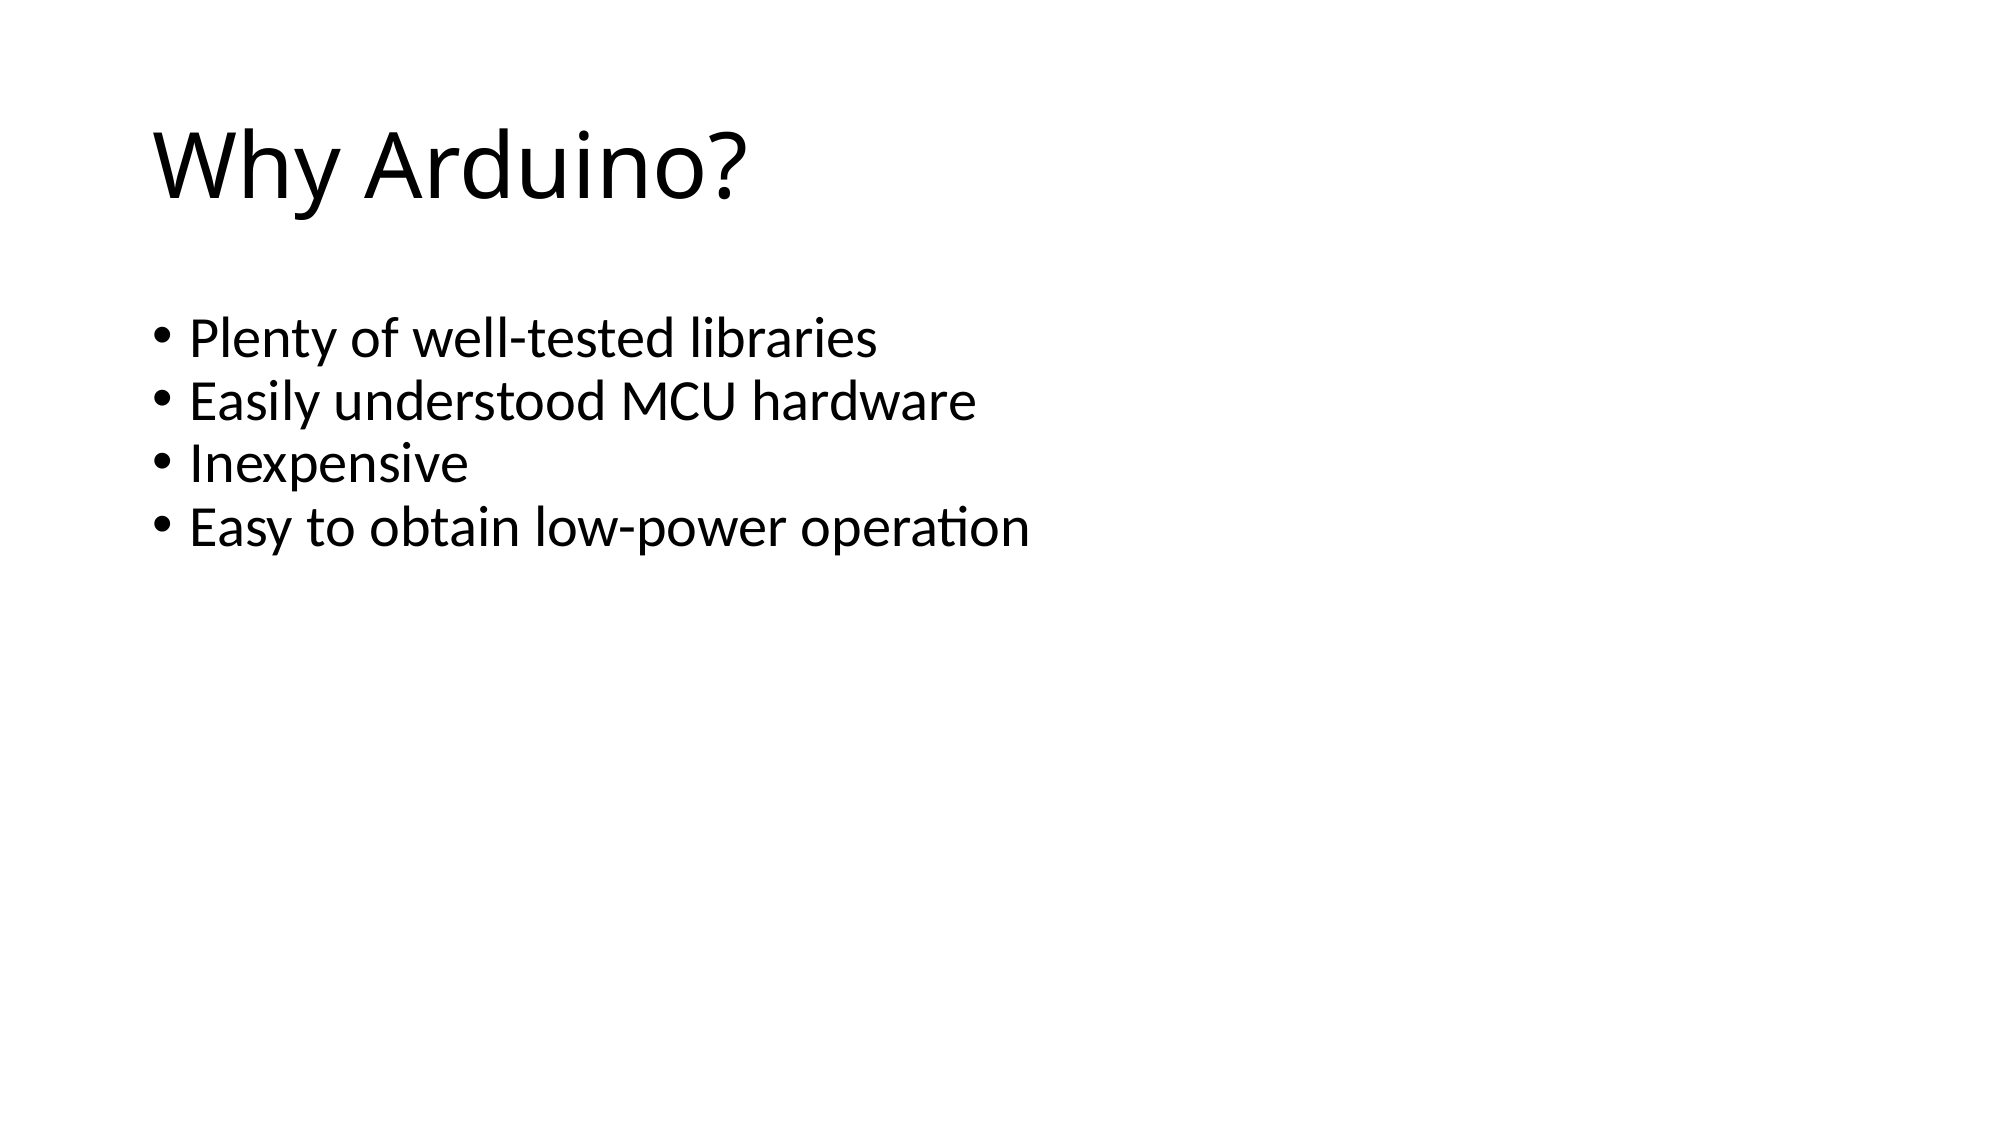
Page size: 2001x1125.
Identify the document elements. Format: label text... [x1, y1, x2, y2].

text_box Why Arduino? [137, 59, 1863, 278]
text_box Plenty of well-tested libraries Easily understood MCU hardware Inexpensive Easy to obtain low-power operation [137, 299, 1863, 1014]
